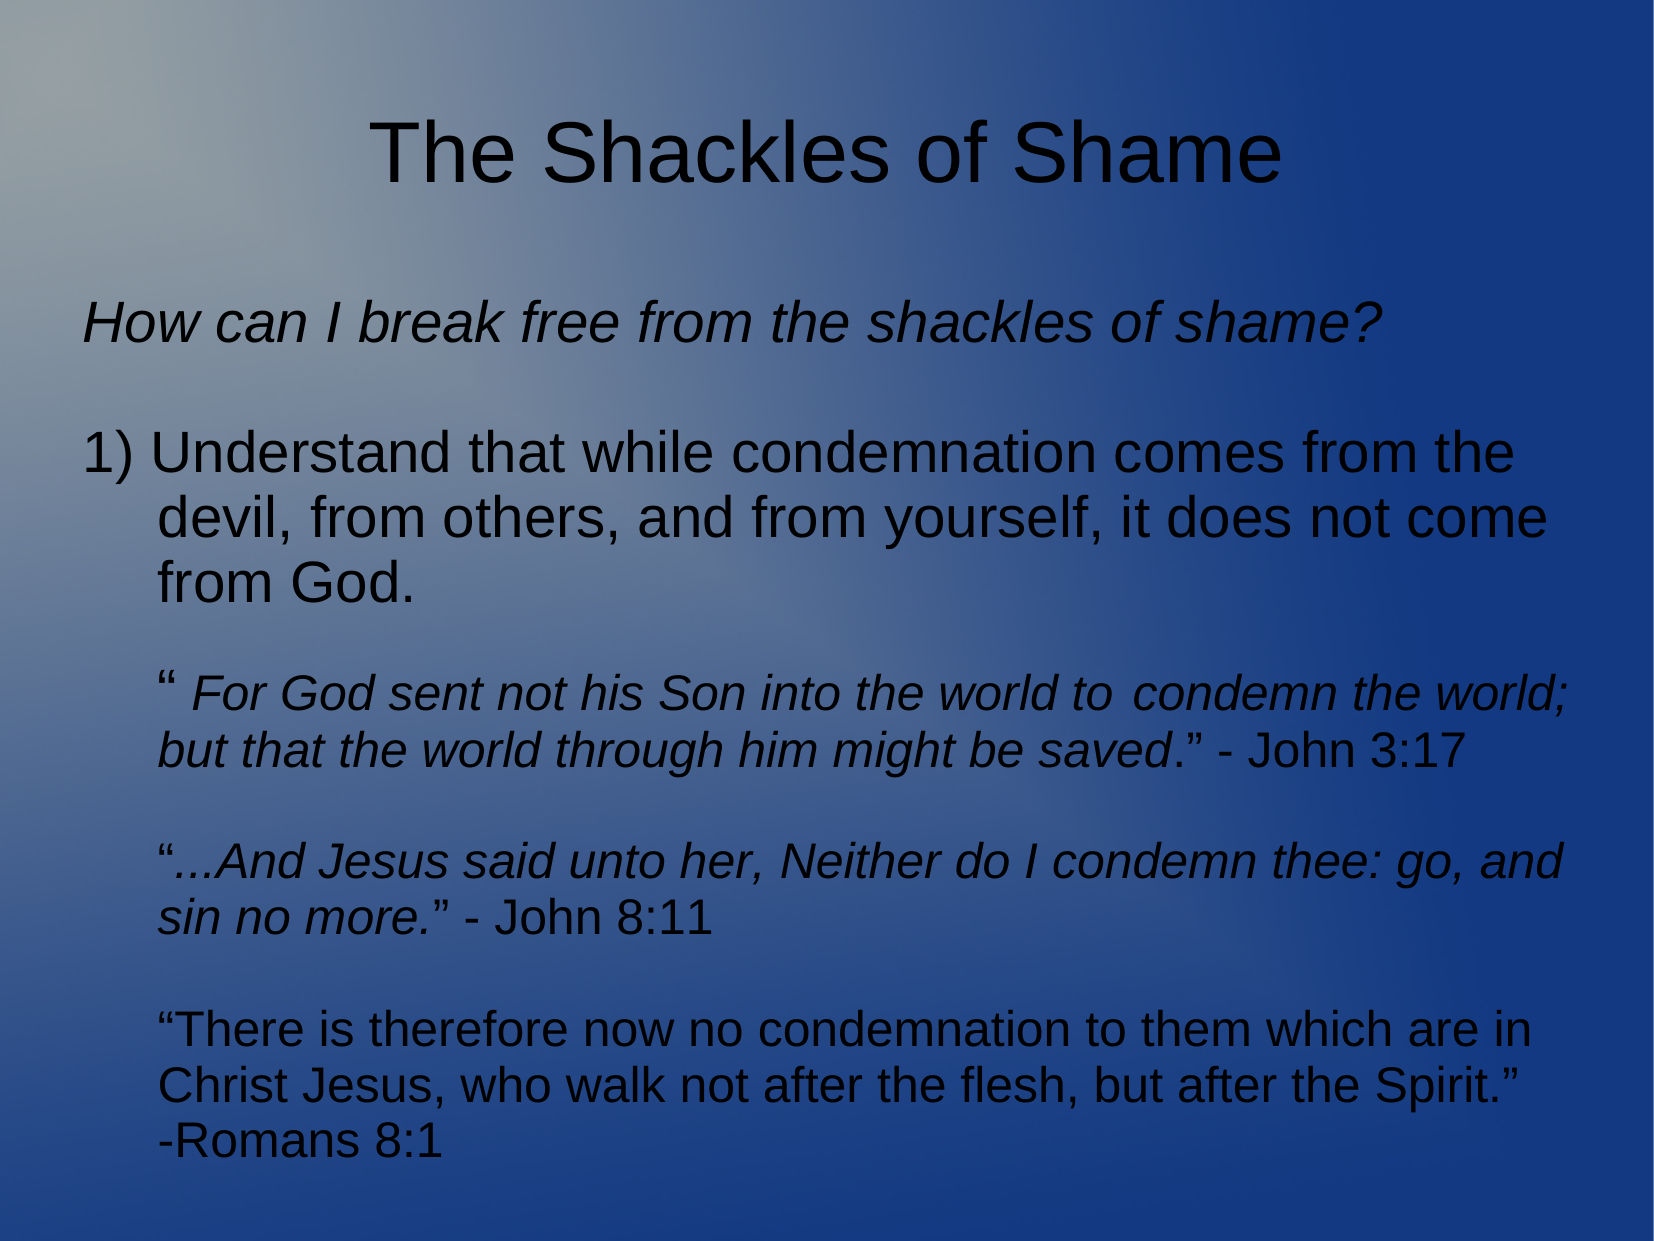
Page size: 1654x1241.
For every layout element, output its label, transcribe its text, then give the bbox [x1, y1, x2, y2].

subtitle How can I break free from the shackles of shame? 1) Understand that while condemnation comes from the devil, from others, and from yourself, it does not come from God. “ For God sent not his Son into the world to condemn the world; but that the world through him might be saved.” - John 3:17 “...And Jesus said unto her, Neither do I condemn thee: go, and sin no more.” - John 8:11 “There is therefore now no condemnation to them which are in Christ Jesus, who walk not after the flesh, but after the Spirit.” -Romans 8:1 [82, 290, 1571, 1241]
title The Shackles of Shame [82, 49, 1571, 257]
picture [0, 0, 1654, 1241]
